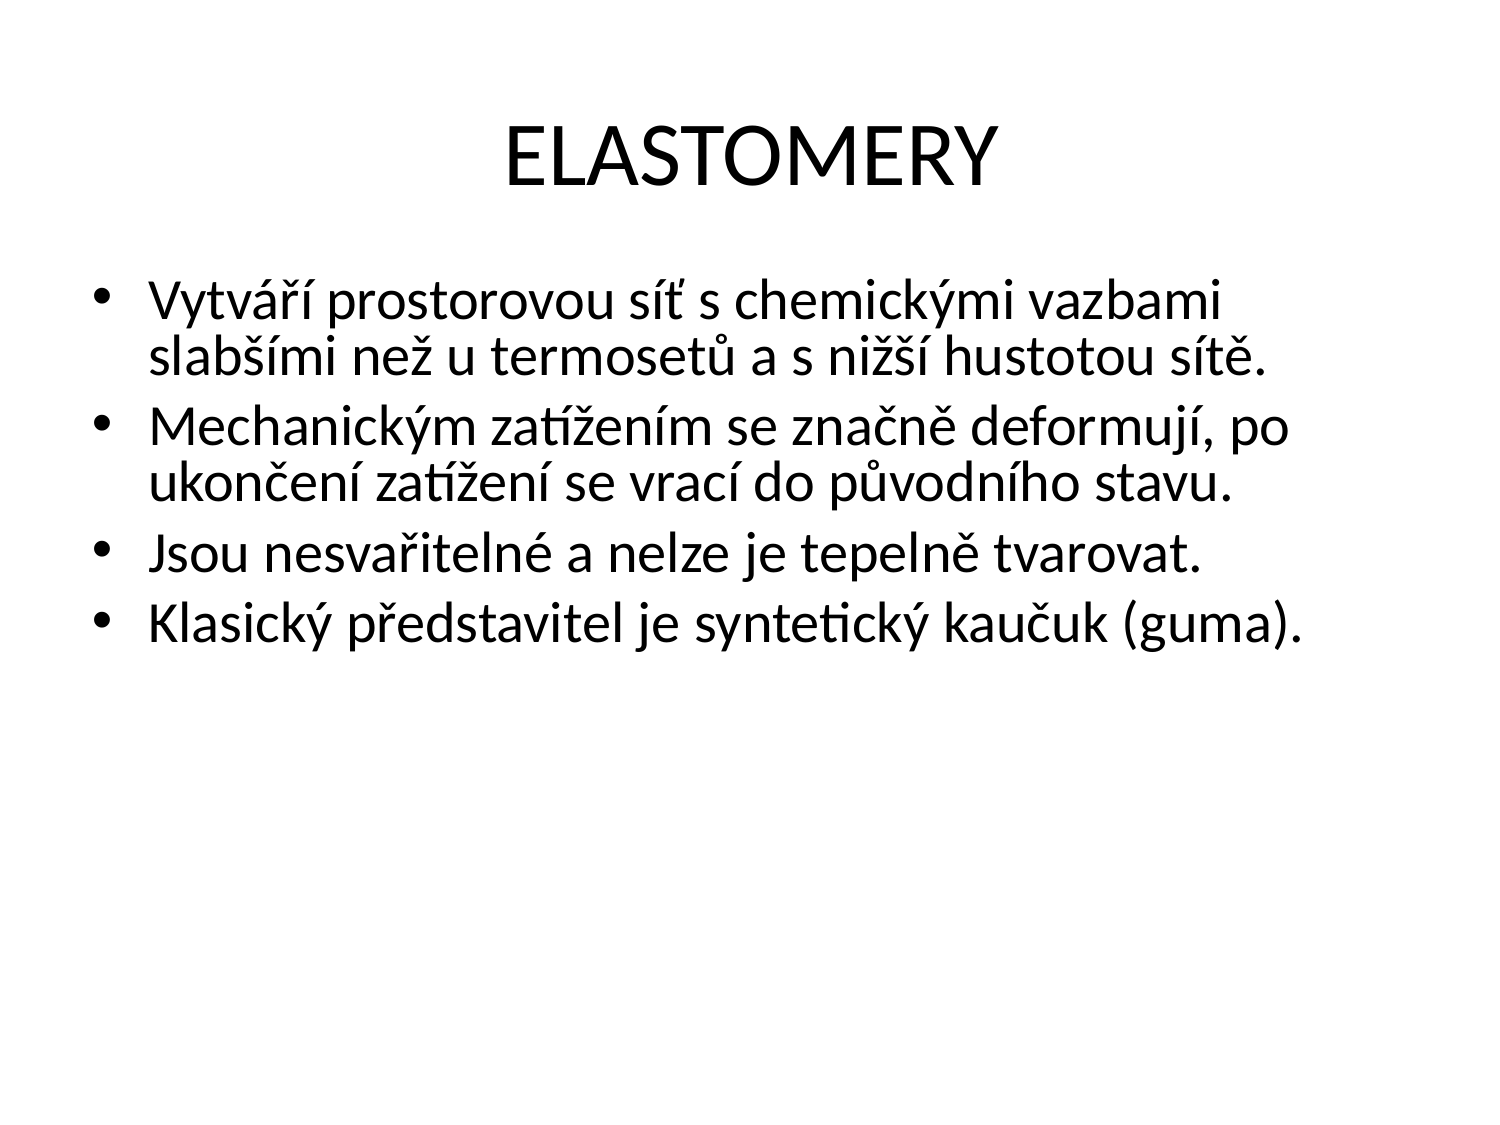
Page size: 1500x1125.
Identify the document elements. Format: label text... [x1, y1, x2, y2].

title ELASTOMERY [76, 54, 1427, 243]
list Vytváří prostorovou síť s chemickými vazbami slabšími než u termosetů a s nižší hustotou sítě. Mechanickým zatížením se značně deformují, po ukončení zatížení se vrací do původního stavu. Jsou nesvařitelné a nelze je tepelně tvarovat. Klasický představitel je syntetický kaučuk (guma). [76, 267, 1427, 1010]
